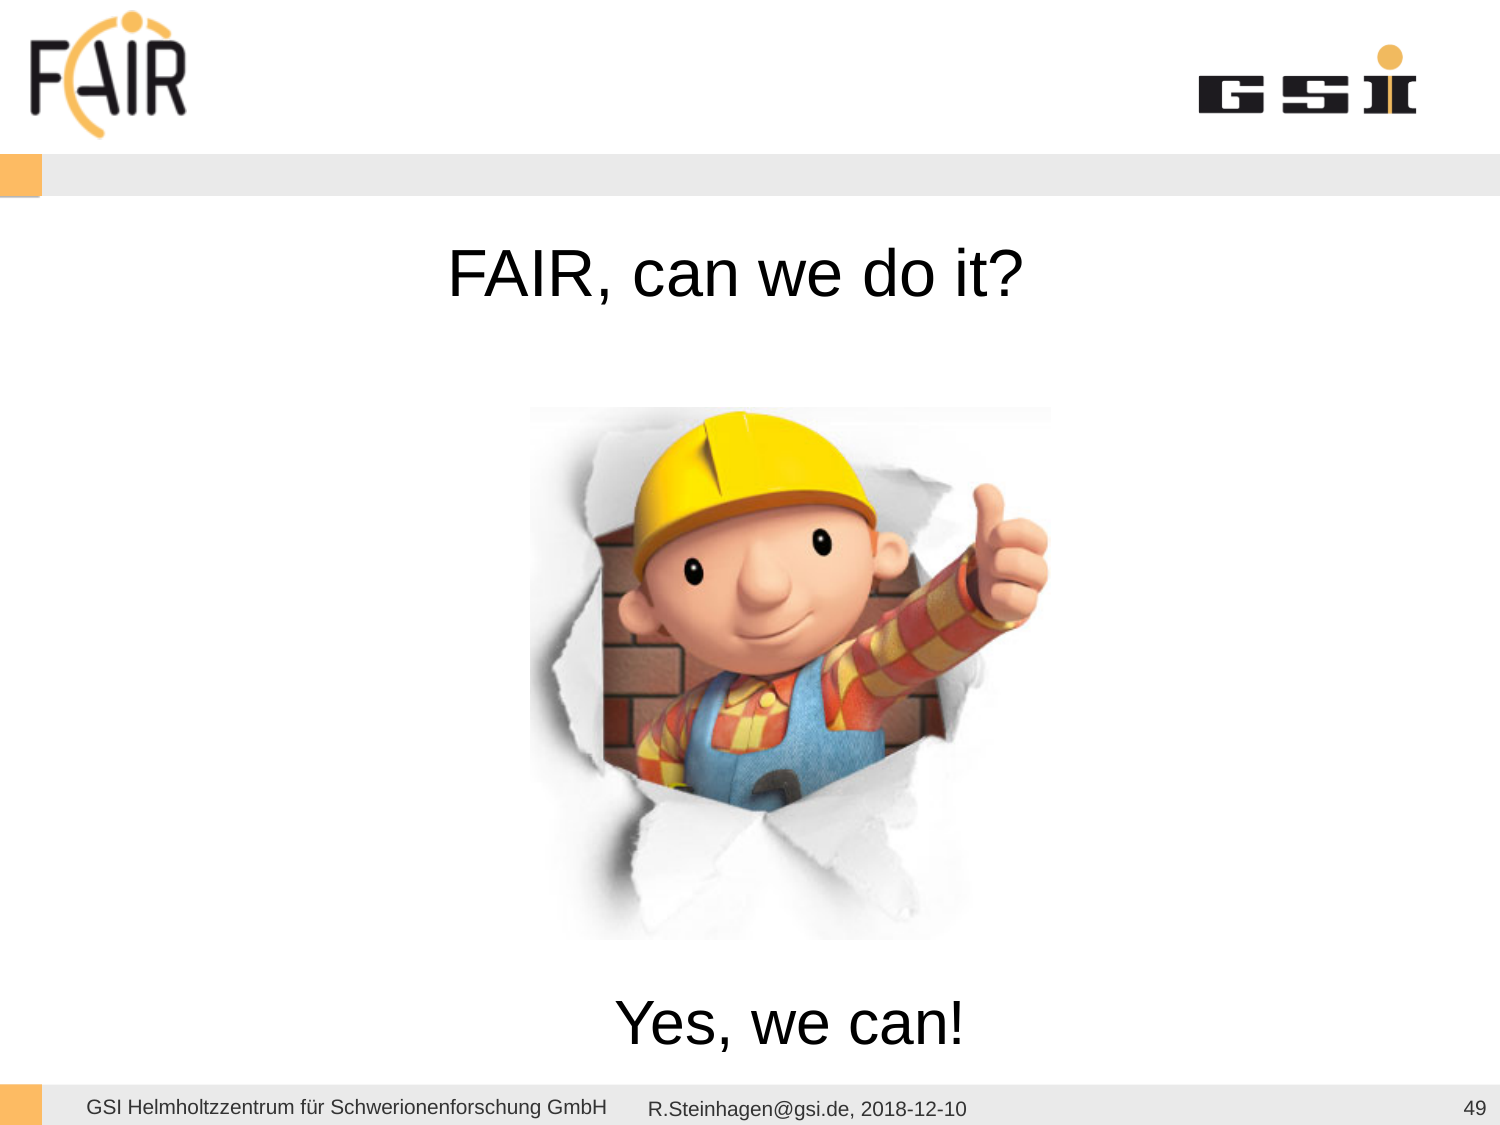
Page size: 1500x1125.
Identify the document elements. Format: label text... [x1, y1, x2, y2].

text_box FAIR, can we do it? [447, 235, 1056, 311]
picture [1197, 42, 1419, 117]
picture [30, 9, 187, 141]
picture [530, 407, 1051, 940]
text_box Yes, we can! [569, 980, 1012, 1065]
